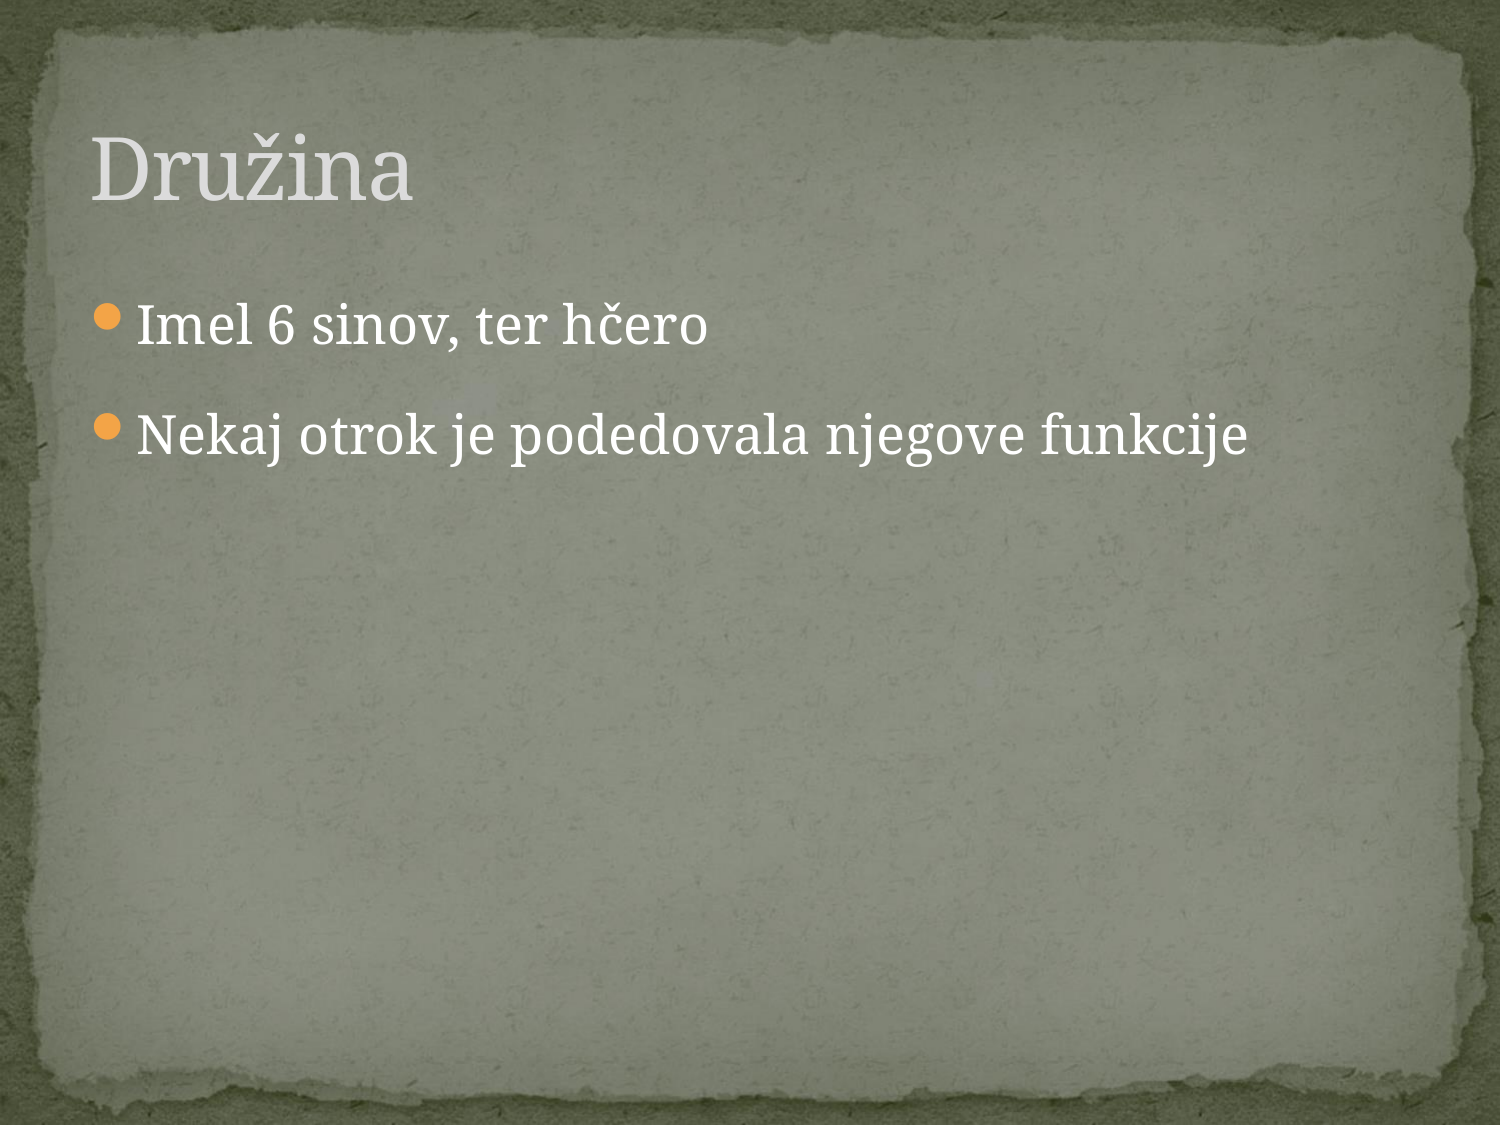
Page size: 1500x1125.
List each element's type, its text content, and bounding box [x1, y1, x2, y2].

list Imel 6 sinov, ter hčero Nekaj otrok je podedovala njegove funkcije [75, 249, 1425, 1000]
picture [0, 0, 1500, 1125]
title Družina [75, 24, 1425, 225]
